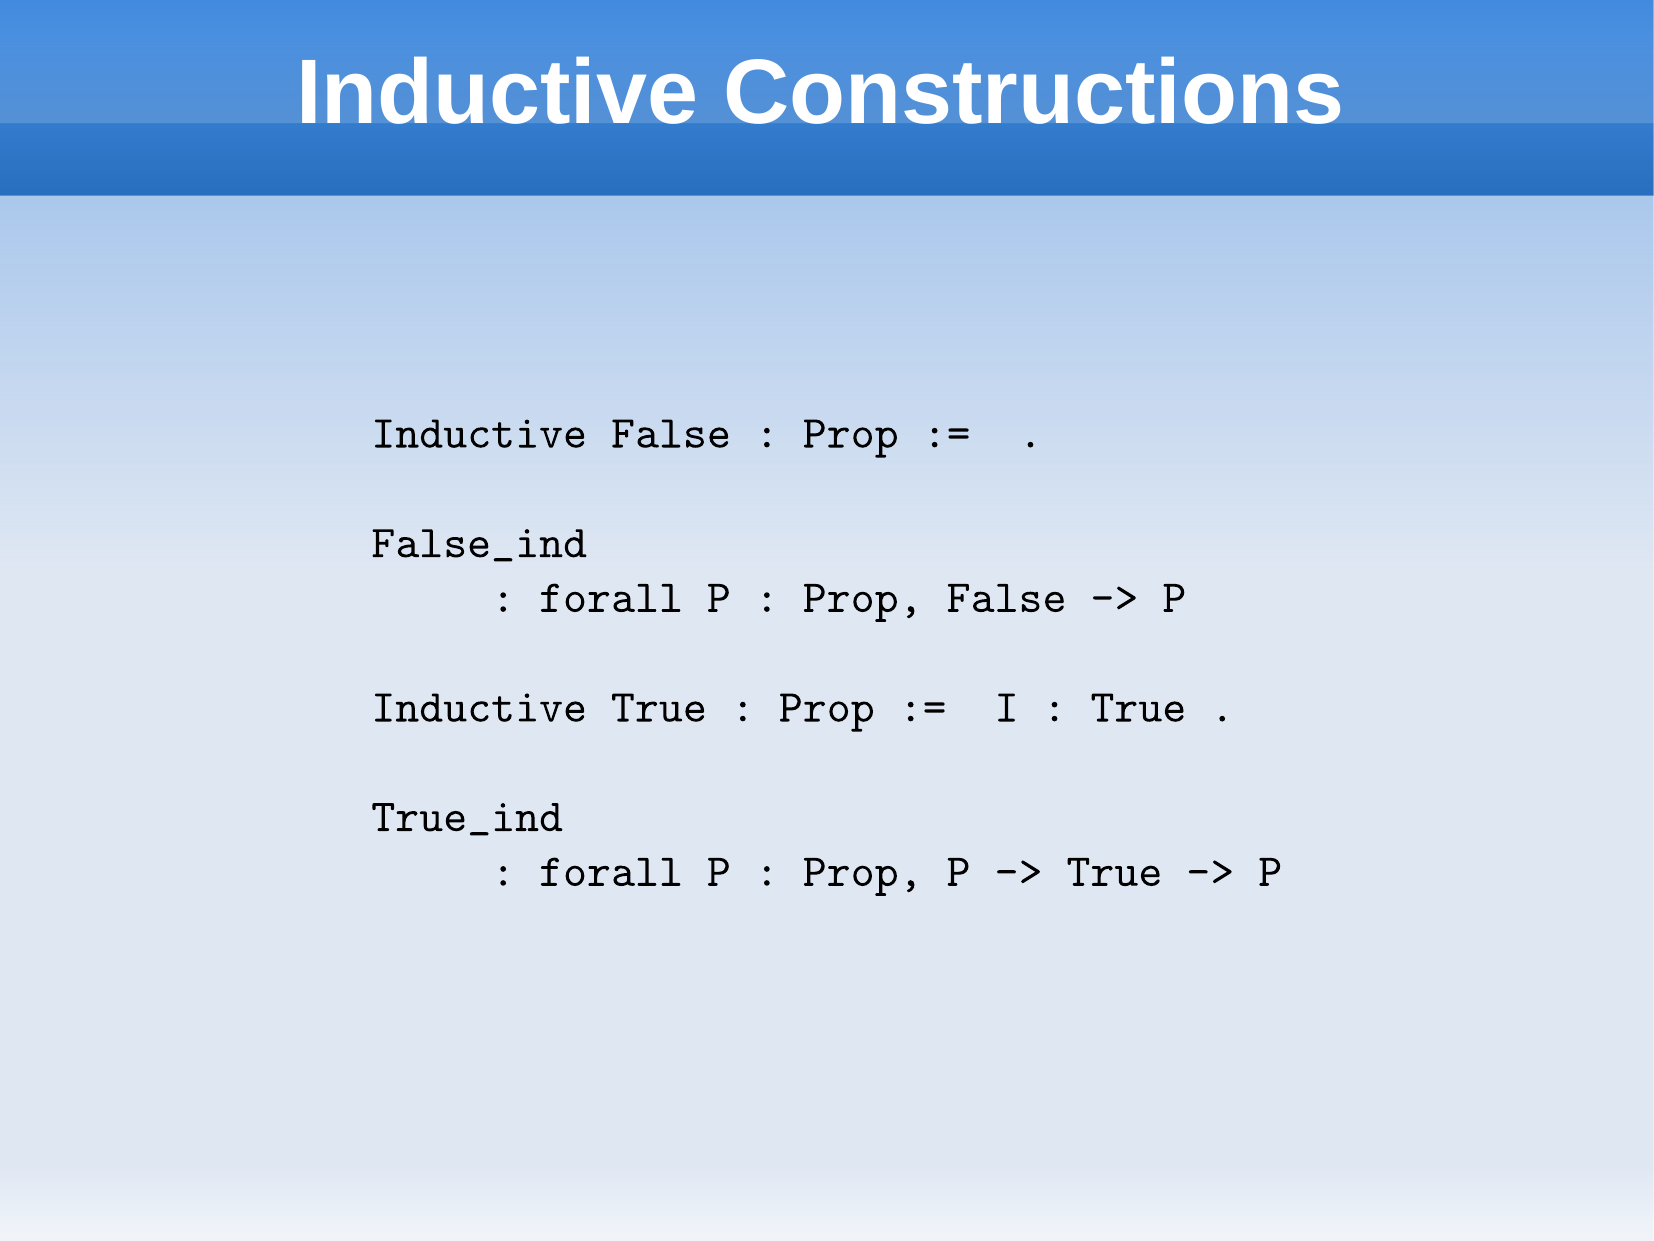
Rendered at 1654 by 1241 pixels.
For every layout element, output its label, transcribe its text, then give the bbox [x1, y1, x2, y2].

text_box [371, 419, 1283, 896]
picture [0, 0, 1654, 1241]
title Inductive Constructions [76, 0, 1565, 188]
